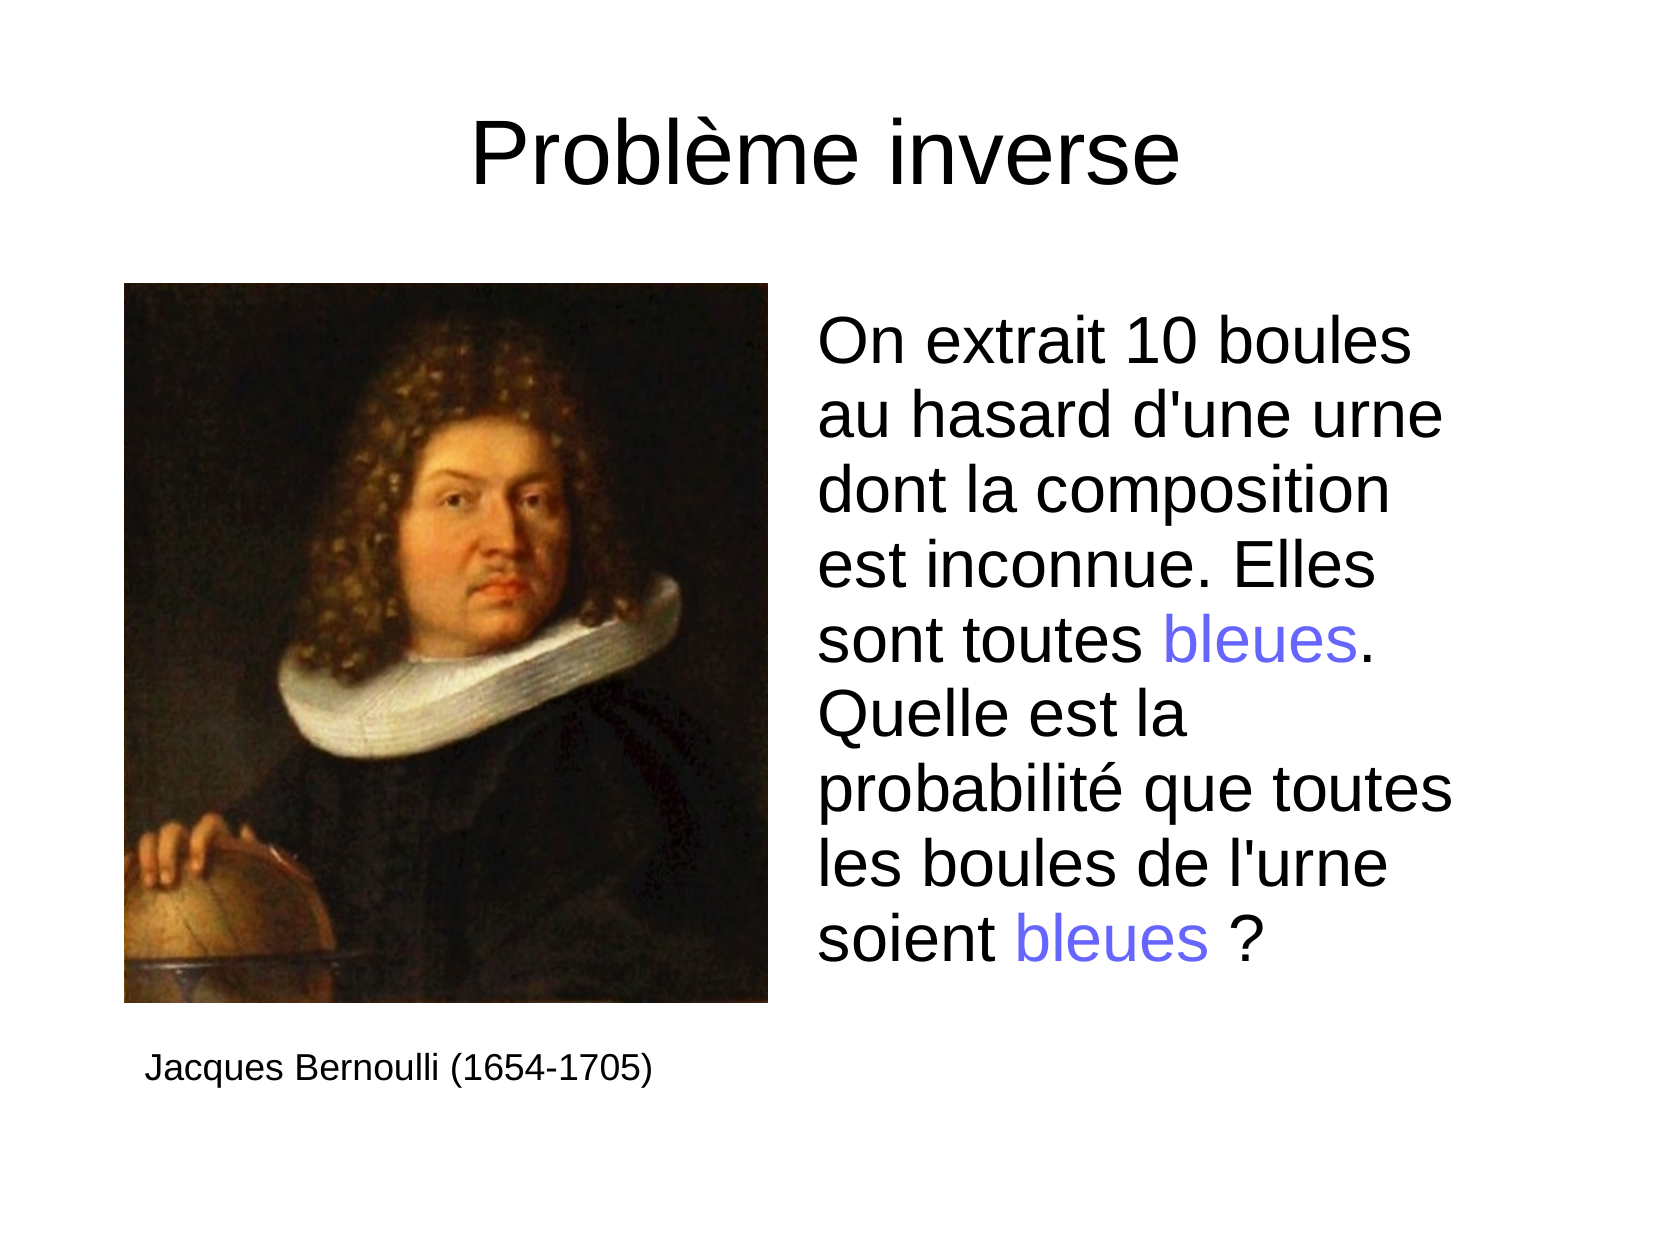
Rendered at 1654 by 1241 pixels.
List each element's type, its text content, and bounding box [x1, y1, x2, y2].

picture [124, 283, 768, 1003]
text_box Jacques Bernoulli (1654-1705) [129, 1039, 669, 1097]
text_box On extrait 10 boules au hasard d'une urne dont la composition est inconnue. Elles sont toutes bleues. Quelle est la probabilité que toutes les boules de l'urne soient bleues ? [803, 295, 1491, 983]
title Problème inverse [82, 49, 1571, 257]
